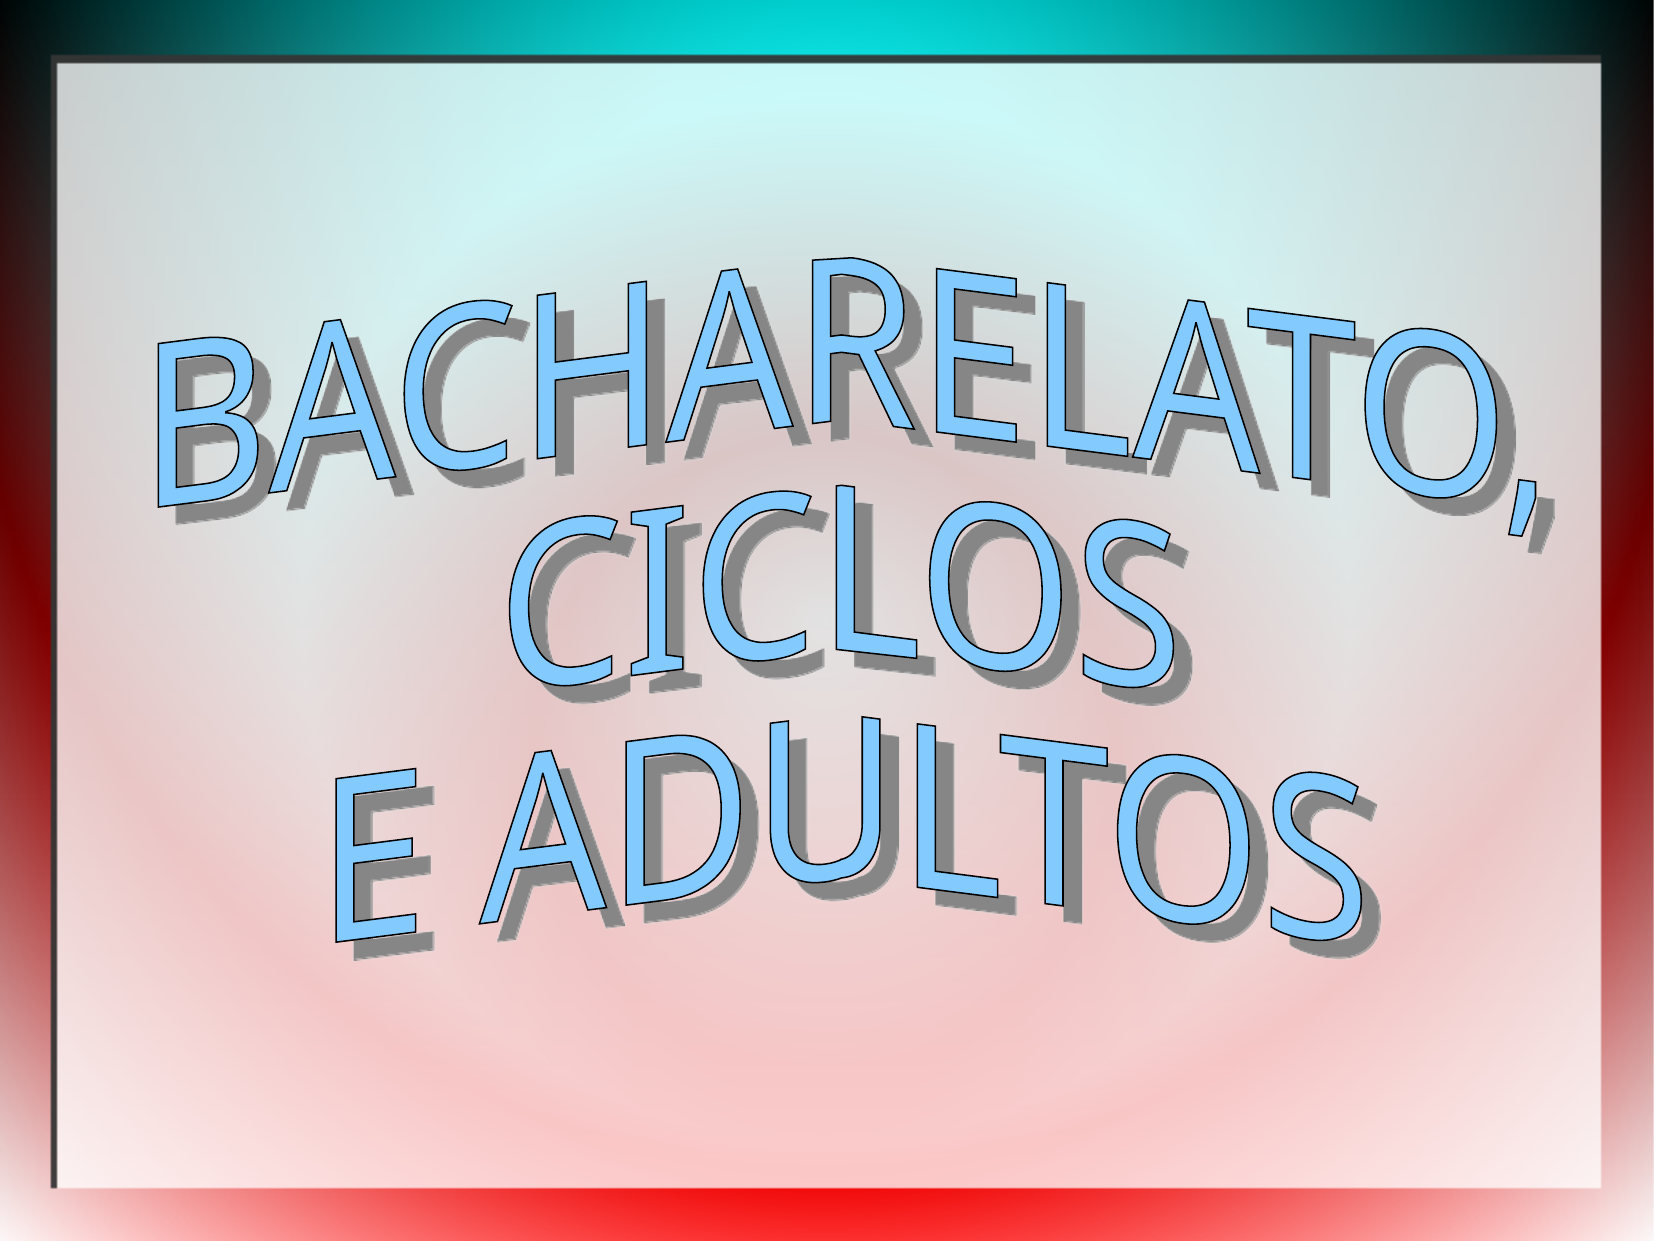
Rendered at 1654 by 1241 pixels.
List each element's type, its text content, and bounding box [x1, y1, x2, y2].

text_box BACHARELATO, CICLOS E ADULTOS [404, 300, 512, 471]
text_box BACHARELATO, CICLOS E ADULTOS [626, 735, 741, 906]
text_box BACHARELATO, CICLOS E ADULTOS [703, 491, 811, 662]
text_box BACHARELATO, CICLOS E ADULTOS [812, 257, 915, 430]
text_box BACHARELATO, CICLOS E ADULTOS [770, 716, 880, 883]
text_box BACHARELATO, CICLOS E ADULTOS [1132, 300, 1260, 474]
text_box BACHARELATO, CICLOS E ADULTOS [268, 319, 396, 493]
text_box BACHARELATO, CICLOS E ADULTOS [158, 337, 258, 508]
text_box BACHARELATO, CICLOS E ADULTOS [336, 768, 416, 943]
picture [0, 0, 1654, 1241]
text_box BACHARELATO, CICLOS E ADULTOS [1508, 479, 1536, 537]
text_box BACHARELATO, CICLOS E ADULTOS [631, 505, 683, 676]
text_box BACHARELATO, CICLOS E ADULTOS [1117, 754, 1250, 925]
text_box BACHARELATO, CICLOS E ADULTOS [917, 723, 998, 898]
text_box BACHARELATO, CICLOS E ADULTOS [1083, 519, 1174, 688]
text_box BACHARELATO, CICLOS E ADULTOS [836, 485, 917, 659]
text_box BACHARELATO, CICLOS E ADULTOS [665, 268, 794, 443]
text_box BACHARELATO, CICLOS E ADULTOS [1000, 734, 1108, 906]
text_box BACHARELATO, CICLOS E ADULTOS [479, 750, 607, 924]
text_box BACHARELATO, CICLOS E ADULTOS [1047, 282, 1128, 457]
text_box BACHARELATO, CICLOS E ADULTOS [537, 281, 647, 459]
text_box BACHARELATO, CICLOS E ADULTOS [1365, 328, 1497, 498]
text_box BACHARELATO, CICLOS E ADULTOS [1271, 772, 1362, 941]
text_box BACHARELATO, CICLOS E ADULTOS [509, 515, 618, 686]
text_box BACHARELATO, CICLOS E ADULTOS [936, 268, 1017, 443]
text_box BACHARELATO, CICLOS E ADULTOS [929, 501, 1062, 672]
text_box BACHARELATO, CICLOS E ADULTOS [1248, 308, 1355, 480]
